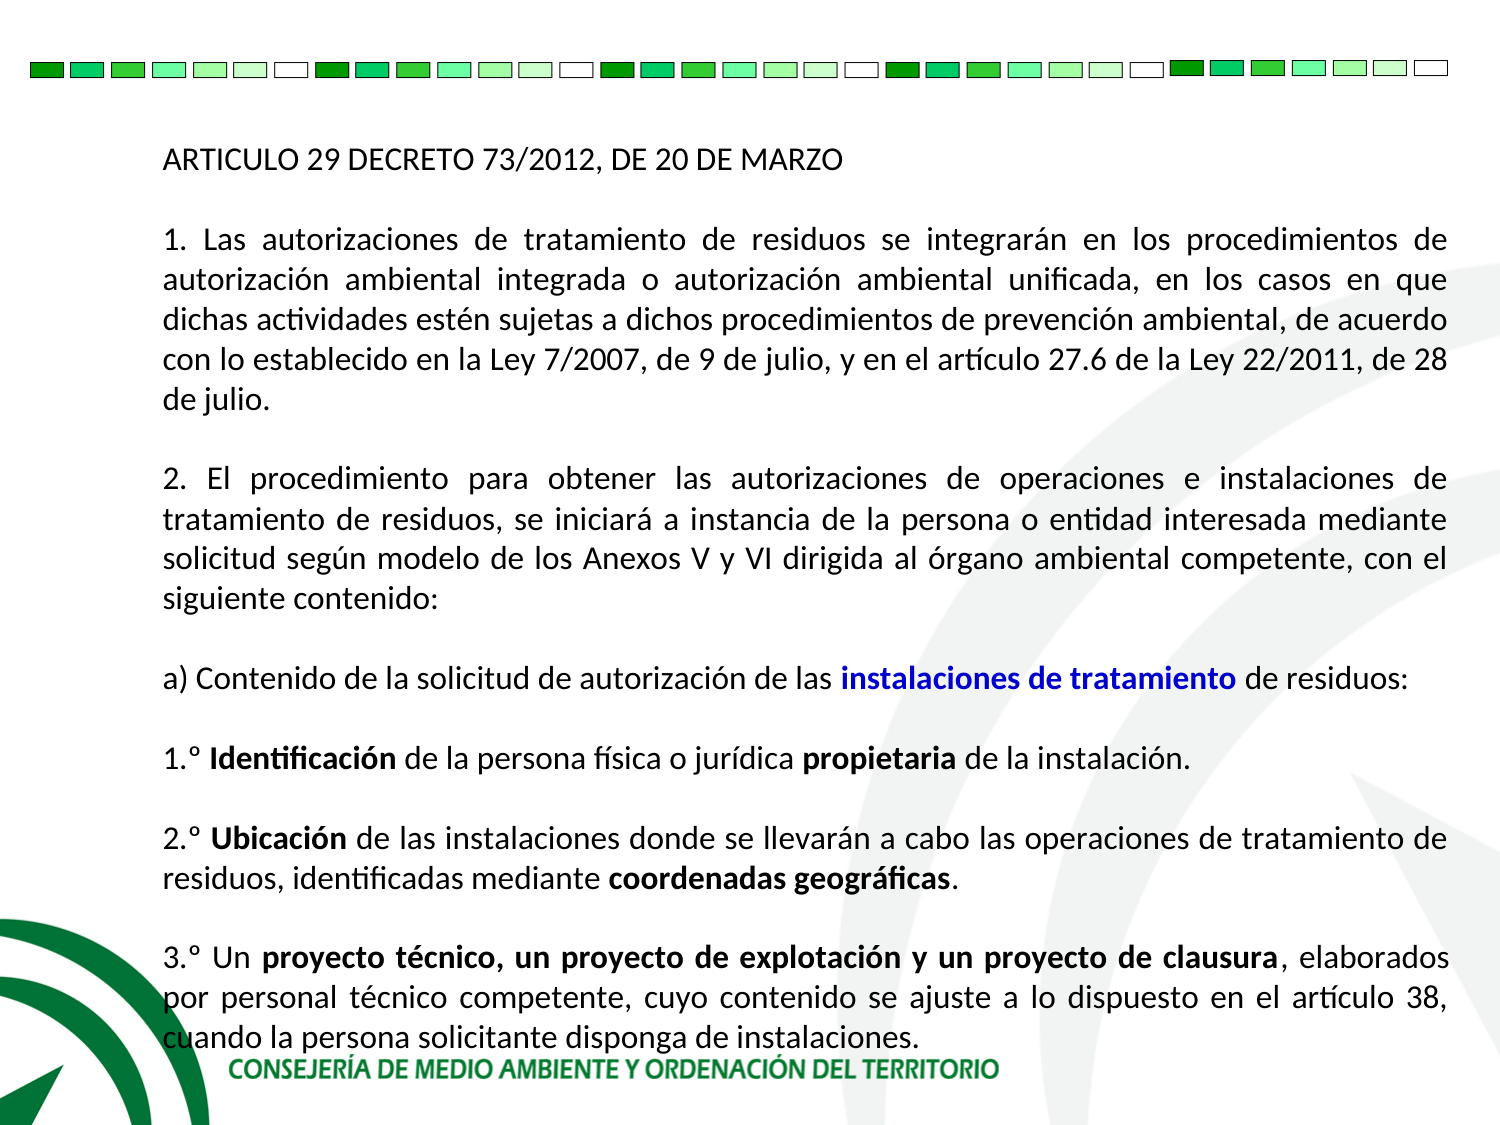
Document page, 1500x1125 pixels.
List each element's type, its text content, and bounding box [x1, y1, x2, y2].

picture [0, 0, 1500, 1125]
text_box ARTICULO 29 DECRETO 73/2012, DE 20 DE MARZO 1. Las autorizaciones de tratamiento de residuos se integrarán en los procedimientos de autorización ambiental integrada o autorización ambiental unificada, en los casos en que dichas actividades estén sujetas a dichos procedimientos de prevención ambiental, de acuerdo con lo establecido en la Ley 7/2007, de 9 de julio, y en el artículo 27.6 de la Ley 22/2011, de 28 de julio. 2. El procedimiento para obtener las autorizaciones de operaciones e instalaciones de tratamiento de residuos, se iniciará a instancia de la persona o entidad interesada mediante solicitud según modelo de los Anexos V y VI dirigida al órgano ambiental competente, con el siguiente contenido: a) Contenido de la solicitud de autorización de las instalaciones de tratamiento de residuos: 1.º Identificación de la persona física o jurídica propietaria de la instalación. 2.º Ubicación de las instalaciones donde se llevarán a cabo las operaciones de tratamiento de residuos, identificadas mediante coordenadas geográficas. 3.º Un proyecto técnico, un proyecto de explotación y un proyecto de clausura, elaborados por personal técnico competente, cuyo contenido se ajuste a lo dispuesto en el artículo 38, cuando la persona solicitante disponga de instalaciones. [147, 129, 1465, 1125]
